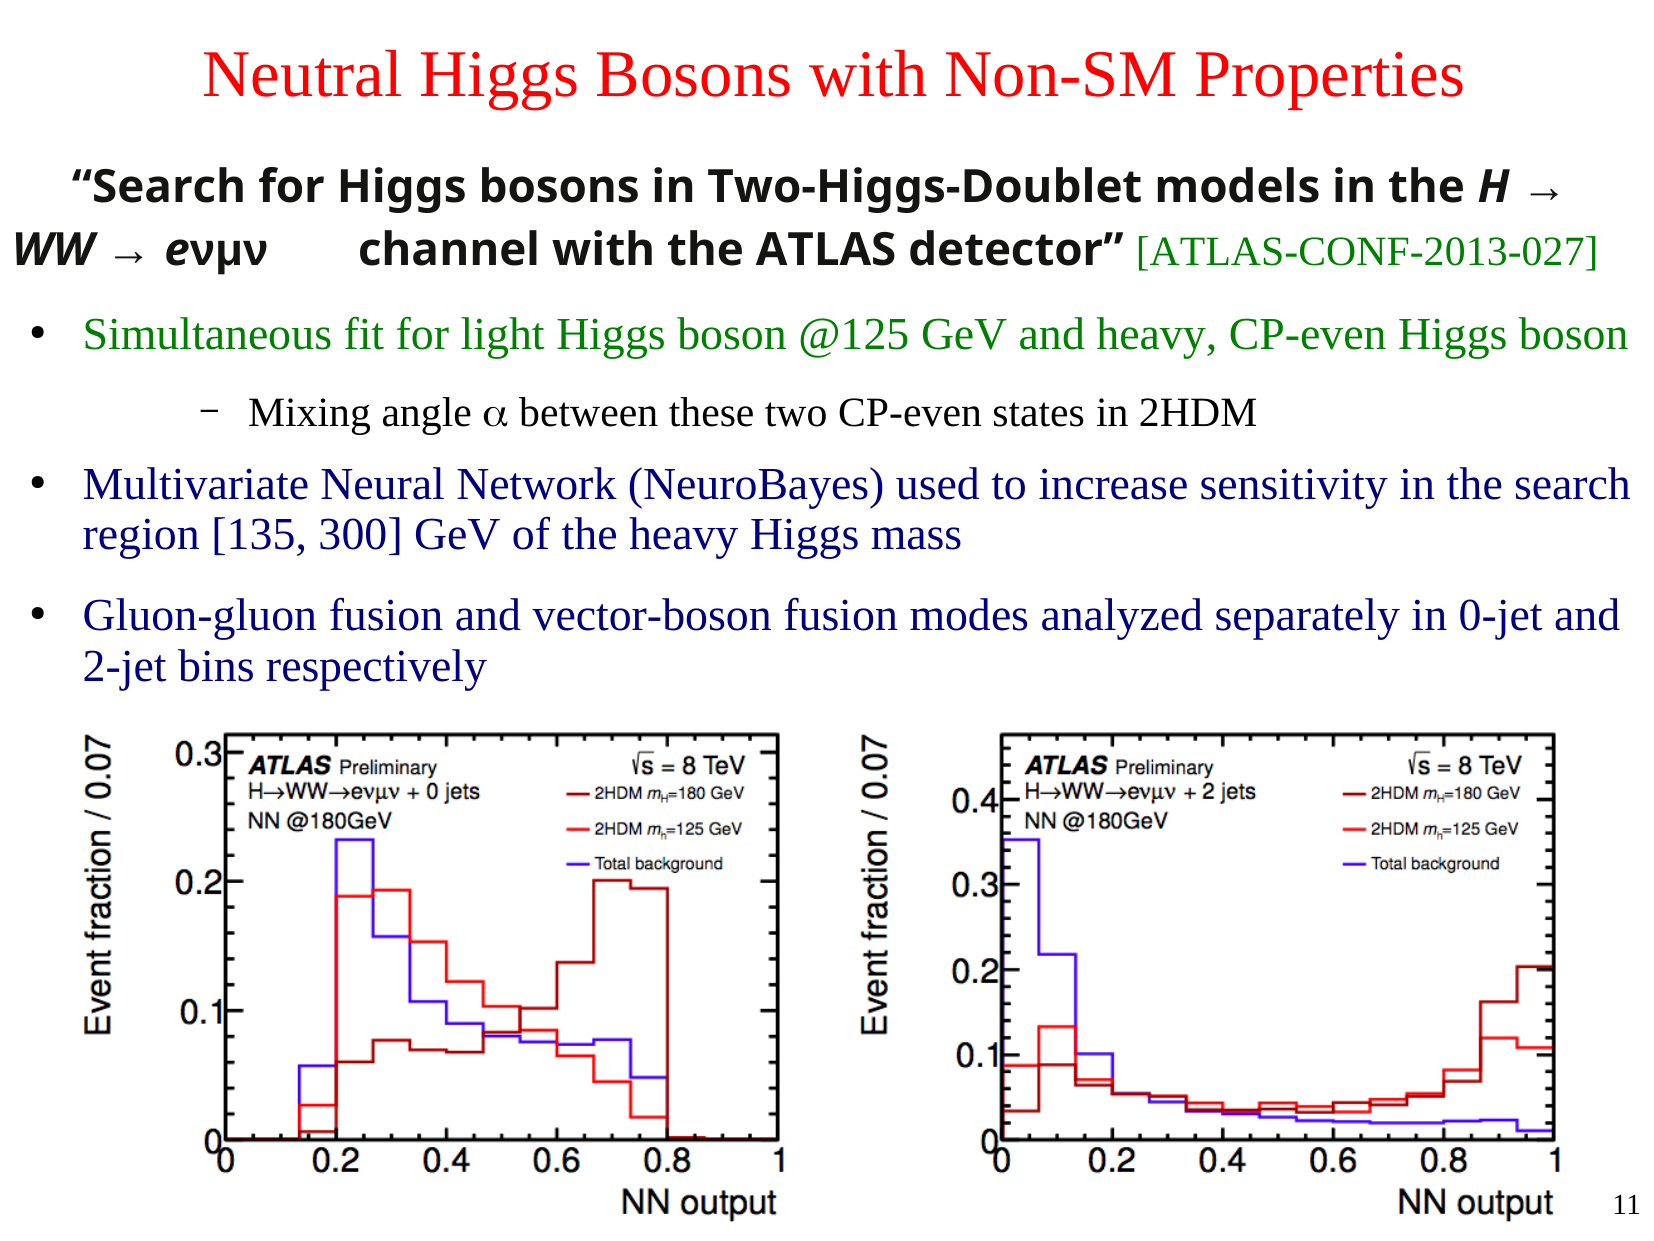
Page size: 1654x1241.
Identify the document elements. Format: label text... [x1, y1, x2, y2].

title Neutral Higgs Bosons with Non-SM Properties [128, 5, 1541, 73]
list “Search for Higgs bosons in Two-Higgs-Doublet models in the H → WW → eνμν channel with the ATLAS detector” [ATLAS-CONF-2013-027] Simultaneous fit for light Higgs boson @125 GeV and heavy, CP-even Higgs boson Mixing angle α between these two CP-even states in 2HDM Multivariate Neural Network (NeuroBayes) used to increase sensitivity in the search region [135, 300] GeV of the heavy Higgs mass Gluon-gluon fusion and vector-boson fusion modes analyzed separately in 0-jet and 2-jet bins respectively [11, 73, 1647, 855]
picture [54, 699, 1606, 1235]
